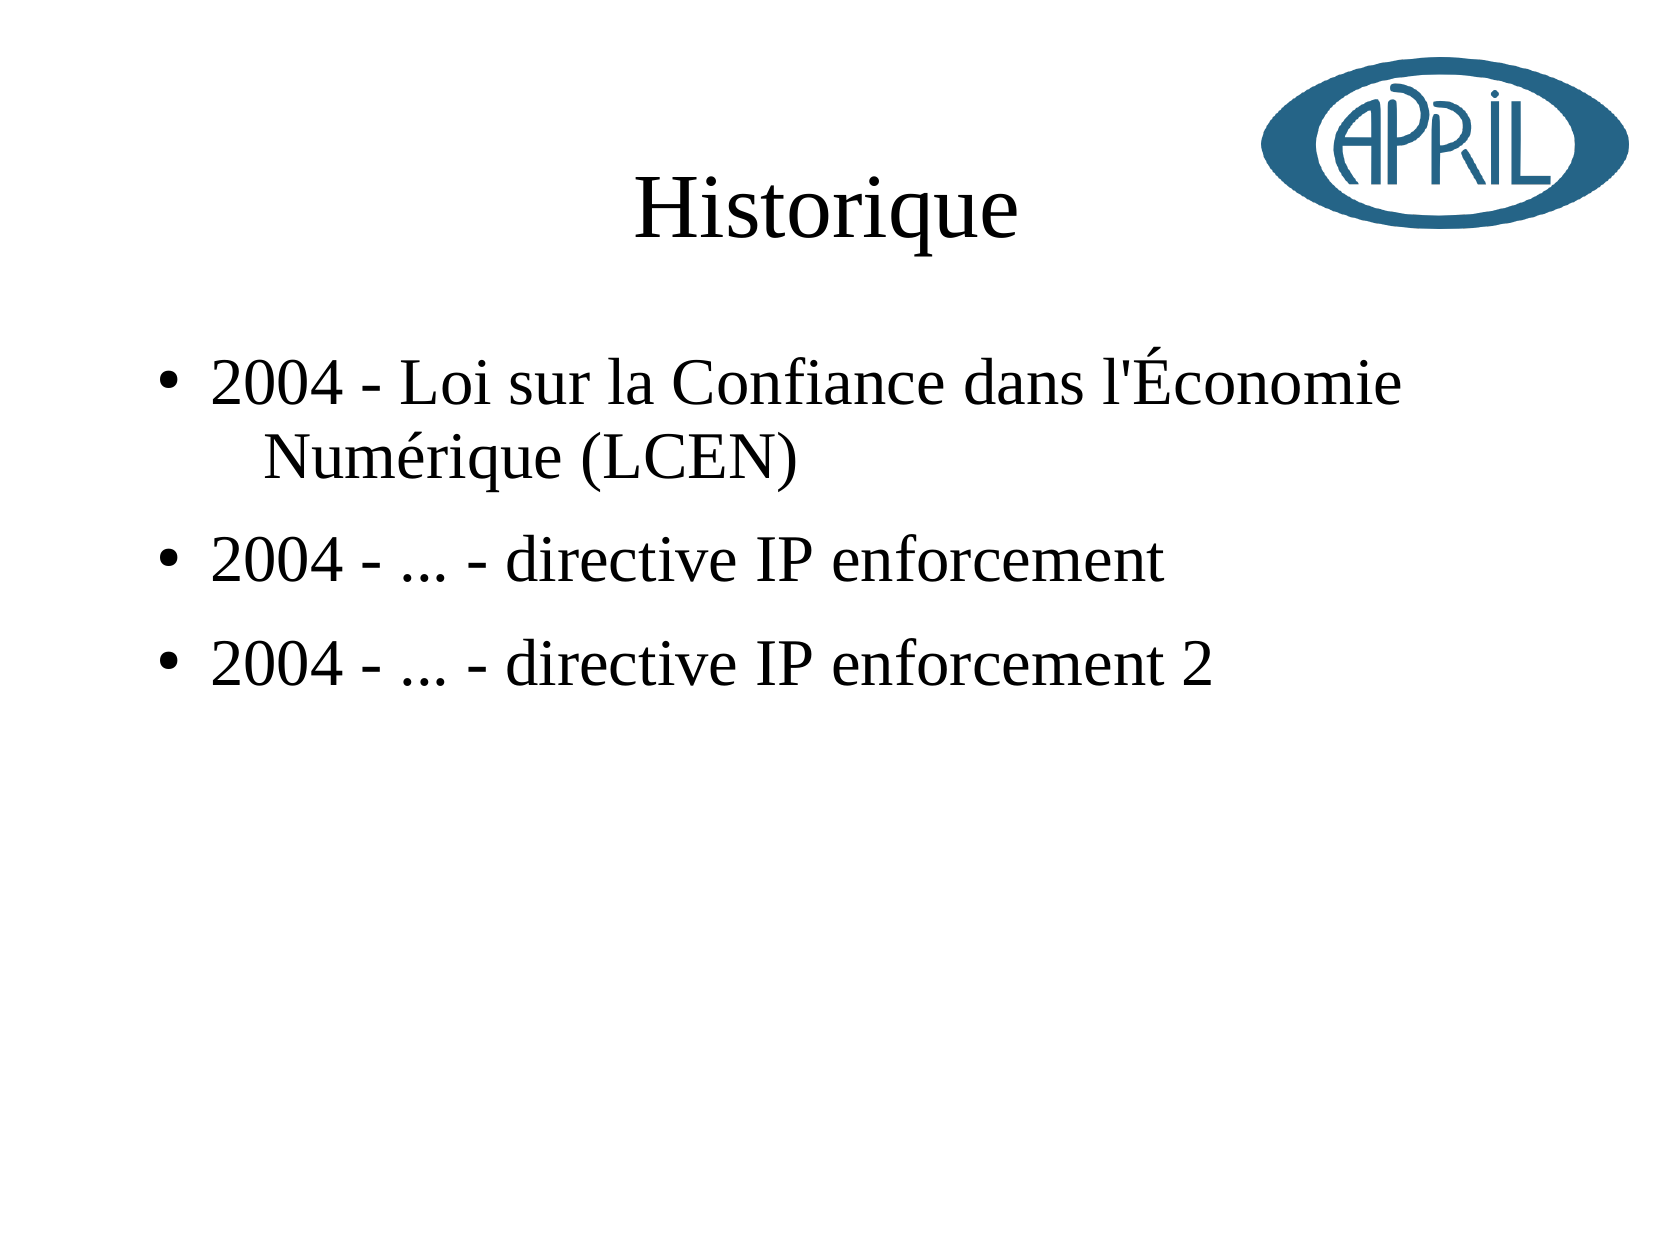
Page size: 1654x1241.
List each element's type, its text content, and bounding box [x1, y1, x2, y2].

title Historique [121, 102, 1534, 311]
list 2004 - Loi sur la Confiance dans l'Économie Numérique (LCEN) 2004 - ... - directive IP enforcement 2004 - ... - directive IP enforcement 2 [121, 344, 1534, 1127]
picture [1261, 57, 1629, 229]
